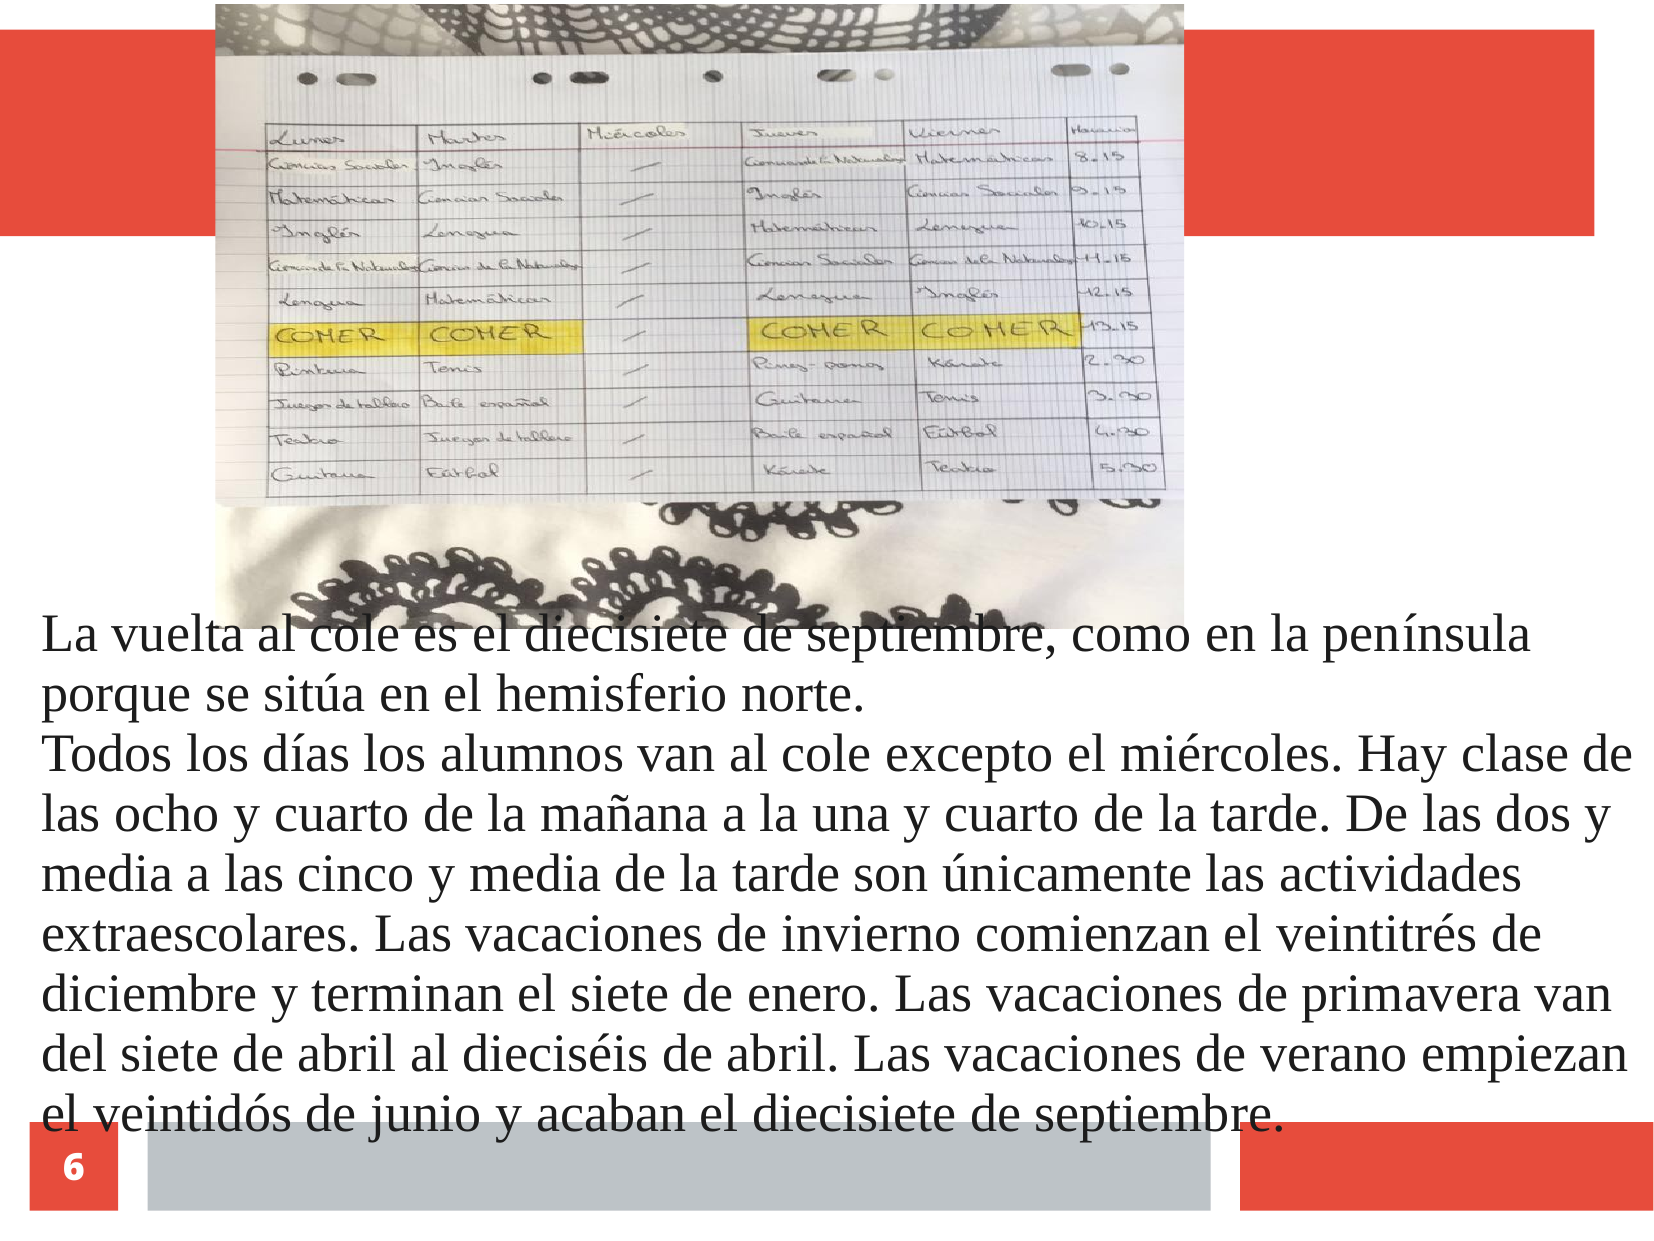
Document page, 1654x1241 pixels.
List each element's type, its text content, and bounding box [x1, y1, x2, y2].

picture [215, 4, 1185, 603]
subtitle La vuelta al cole es el diecisiete de septiembre, como en la península porque se sitúa en el hemisferio norte. Todos los días los alumnos van al cole excepto el miércoles. Hay clase de las ocho y cuarto de la mañana a la una y cuarto de la tarde. De las dos y media a las cinco y media de la tarde son únicamente las actividades extraescolares. Las vacaciones de invierno comienzan el veintitrés de diciembre y terminan el siete de enero. Las vacaciones de primavera van del siete de abril al dieciséis de abril. Las vacaciones de verano empiezan el veintidós de junio y acaban el diecisiete de septiembre. [41, 603, 1654, 1241]
